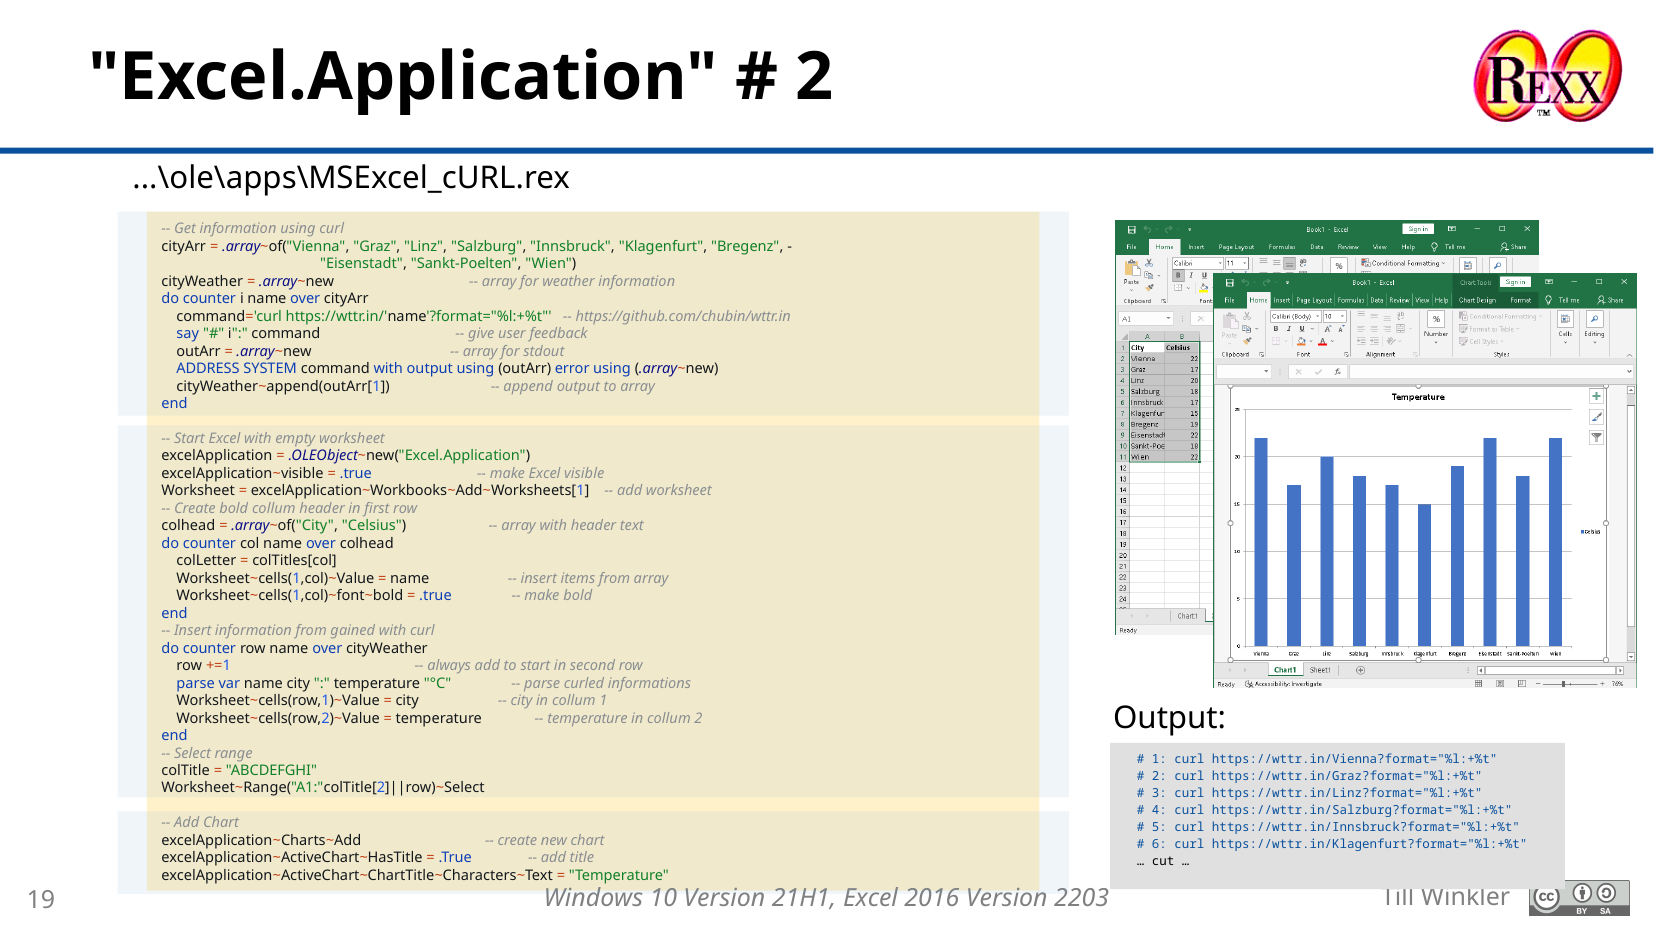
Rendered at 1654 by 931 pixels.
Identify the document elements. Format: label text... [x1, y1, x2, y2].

text_box [117, 425, 1069, 798]
title "Excel.Application" # 2 [29, 0, 1654, 148]
text_box Output: [1098, 687, 1560, 743]
text_box # 1: curl https://wttr.in/Vienna?format="%l:+%t" # 2: curl https://wttr.in/Graz?format="%l:+%t" # 3: curl https://wttr.in/Linz?format="%l:+%t" # 4: curl https://wttr.in/Salzburg?format="%l:+%t" # 5: curl https://wttr.in/Innsbruck?format="%l:+%t" # 6: curl https://wttr.in/Klagenfurt?format="%l:+%t" … cut … [1110, 742, 1565, 890]
text_box ...\ole\apps\MSExcel_cURL.rex [117, 147, 1298, 204]
text_box Windows 10 Version 21H1, Excel 2016 Version 2203 [0, 874, 1654, 922]
text_box [117, 211, 1069, 416]
picture [1115, 220, 1637, 688]
text_box [117, 811, 1069, 894]
